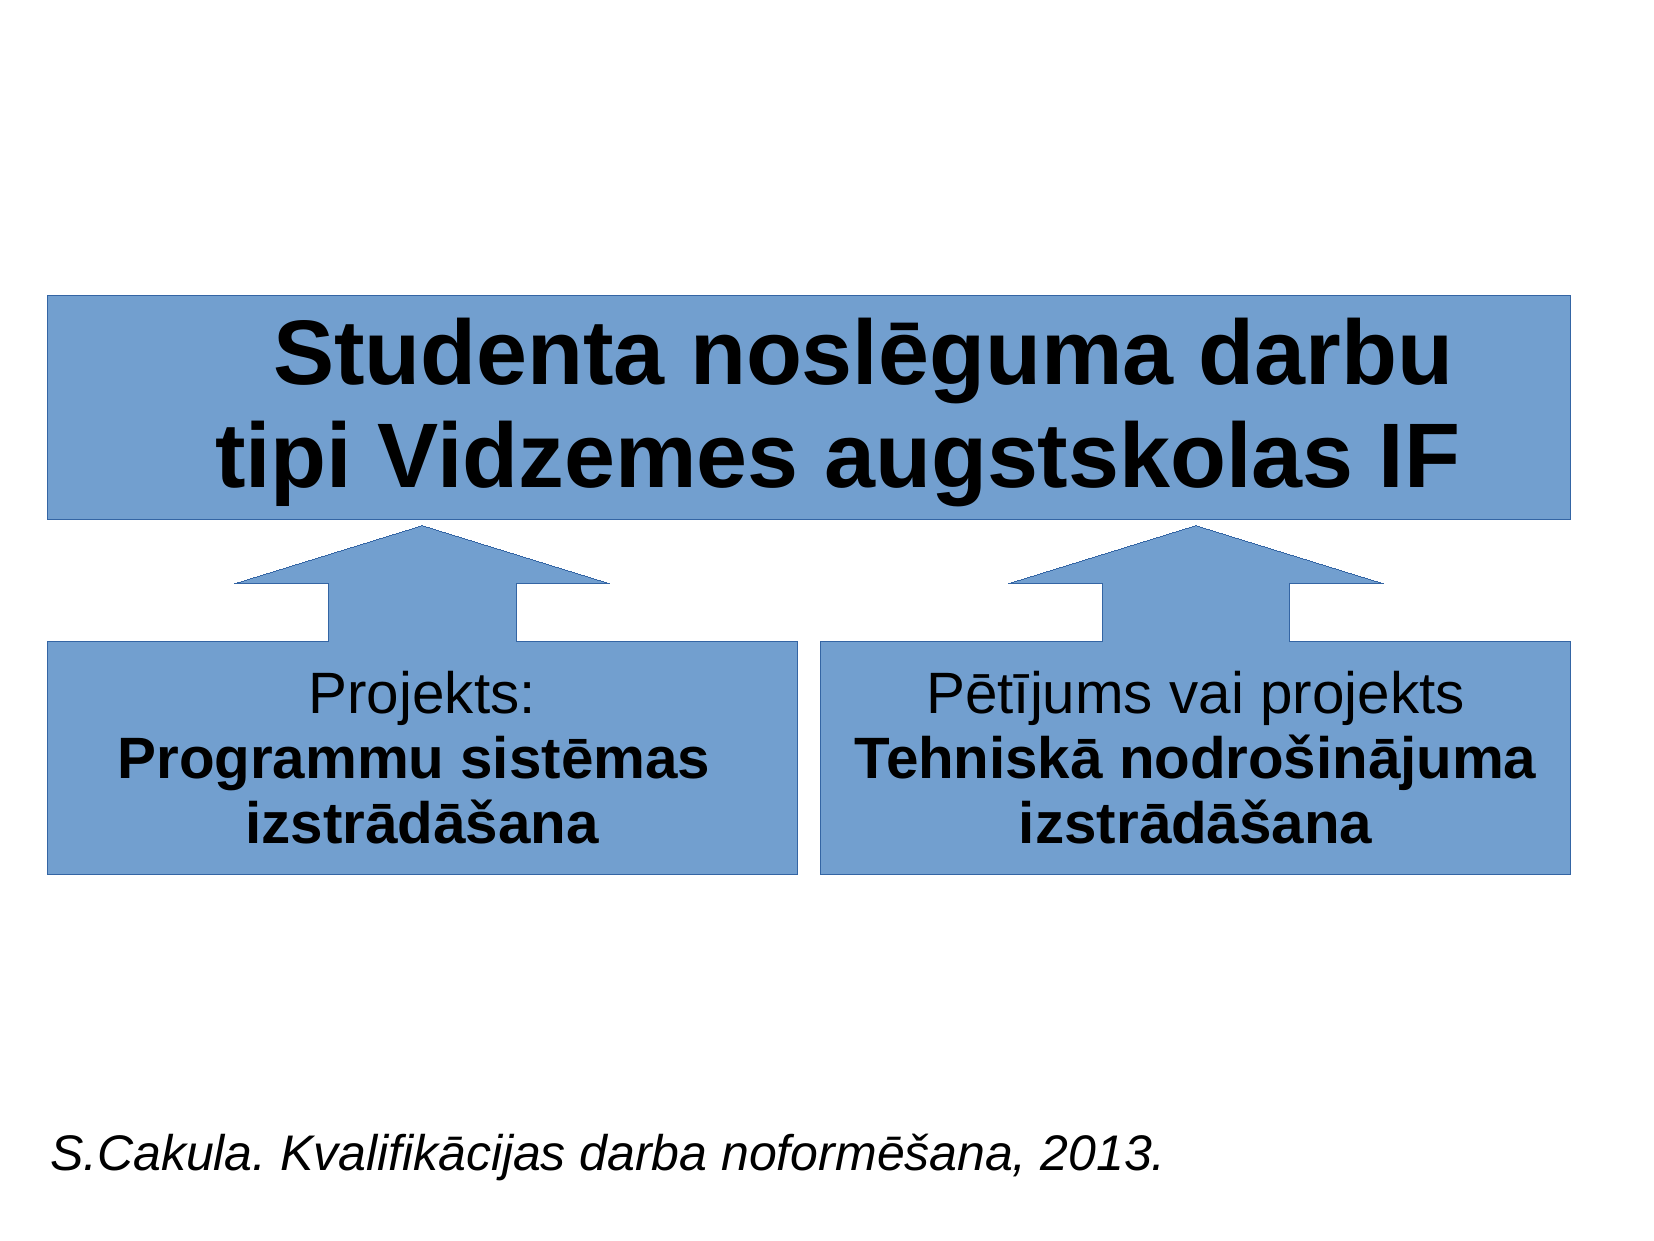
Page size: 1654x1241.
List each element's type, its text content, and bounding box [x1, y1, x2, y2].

text_box S.Cakula. Kvalifikācijas darba noformēšana, 2013. [35, 1117, 1182, 1189]
text_box Projekts: Programmu sistēmas izstrādāšana [47, 525, 798, 875]
text_box [47, 295, 1571, 520]
text_box Pētījums vai projekts Tehniskā nodrošinājuma izstrādāšana [820, 525, 1571, 875]
title Studenta noslēguma darbu tipi Vidzemes augstskolas IF [212, 300, 1465, 508]
